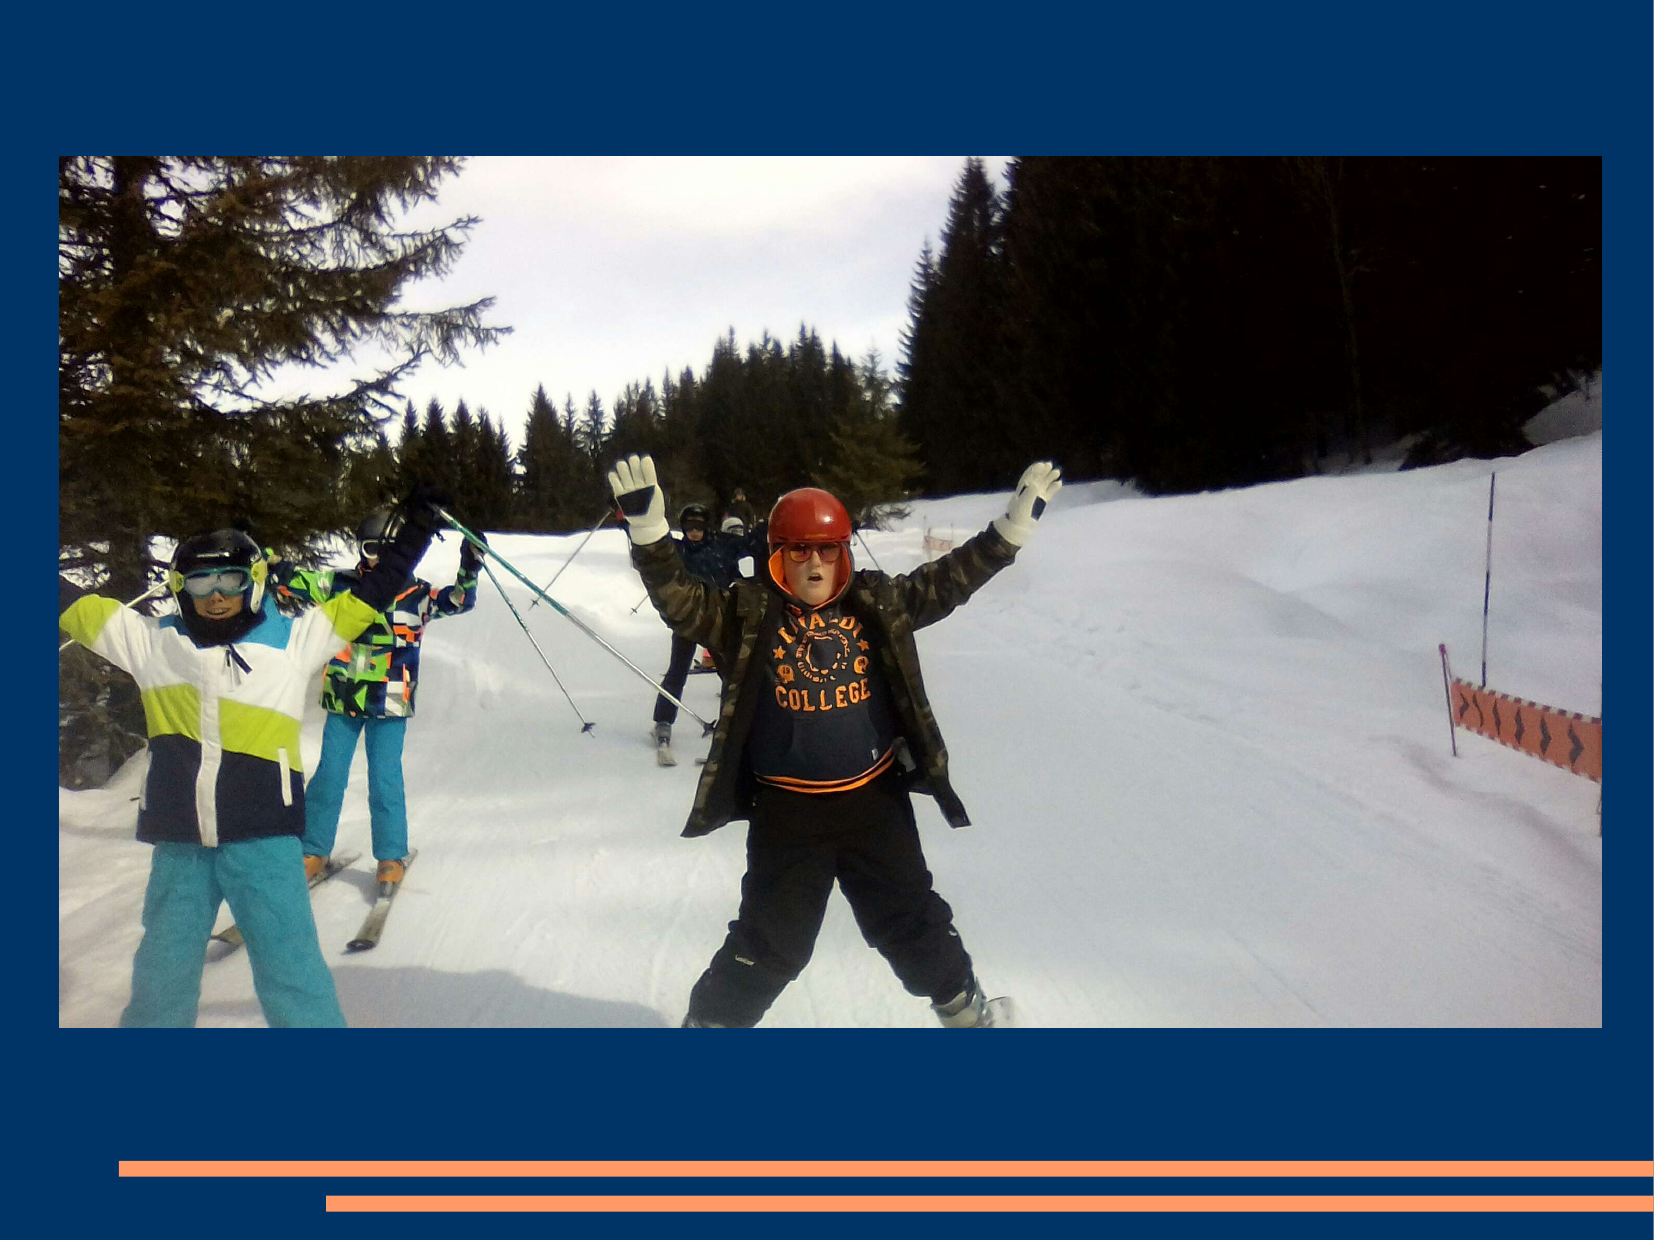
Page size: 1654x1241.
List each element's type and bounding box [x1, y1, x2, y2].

picture [59, 156, 1602, 1028]
